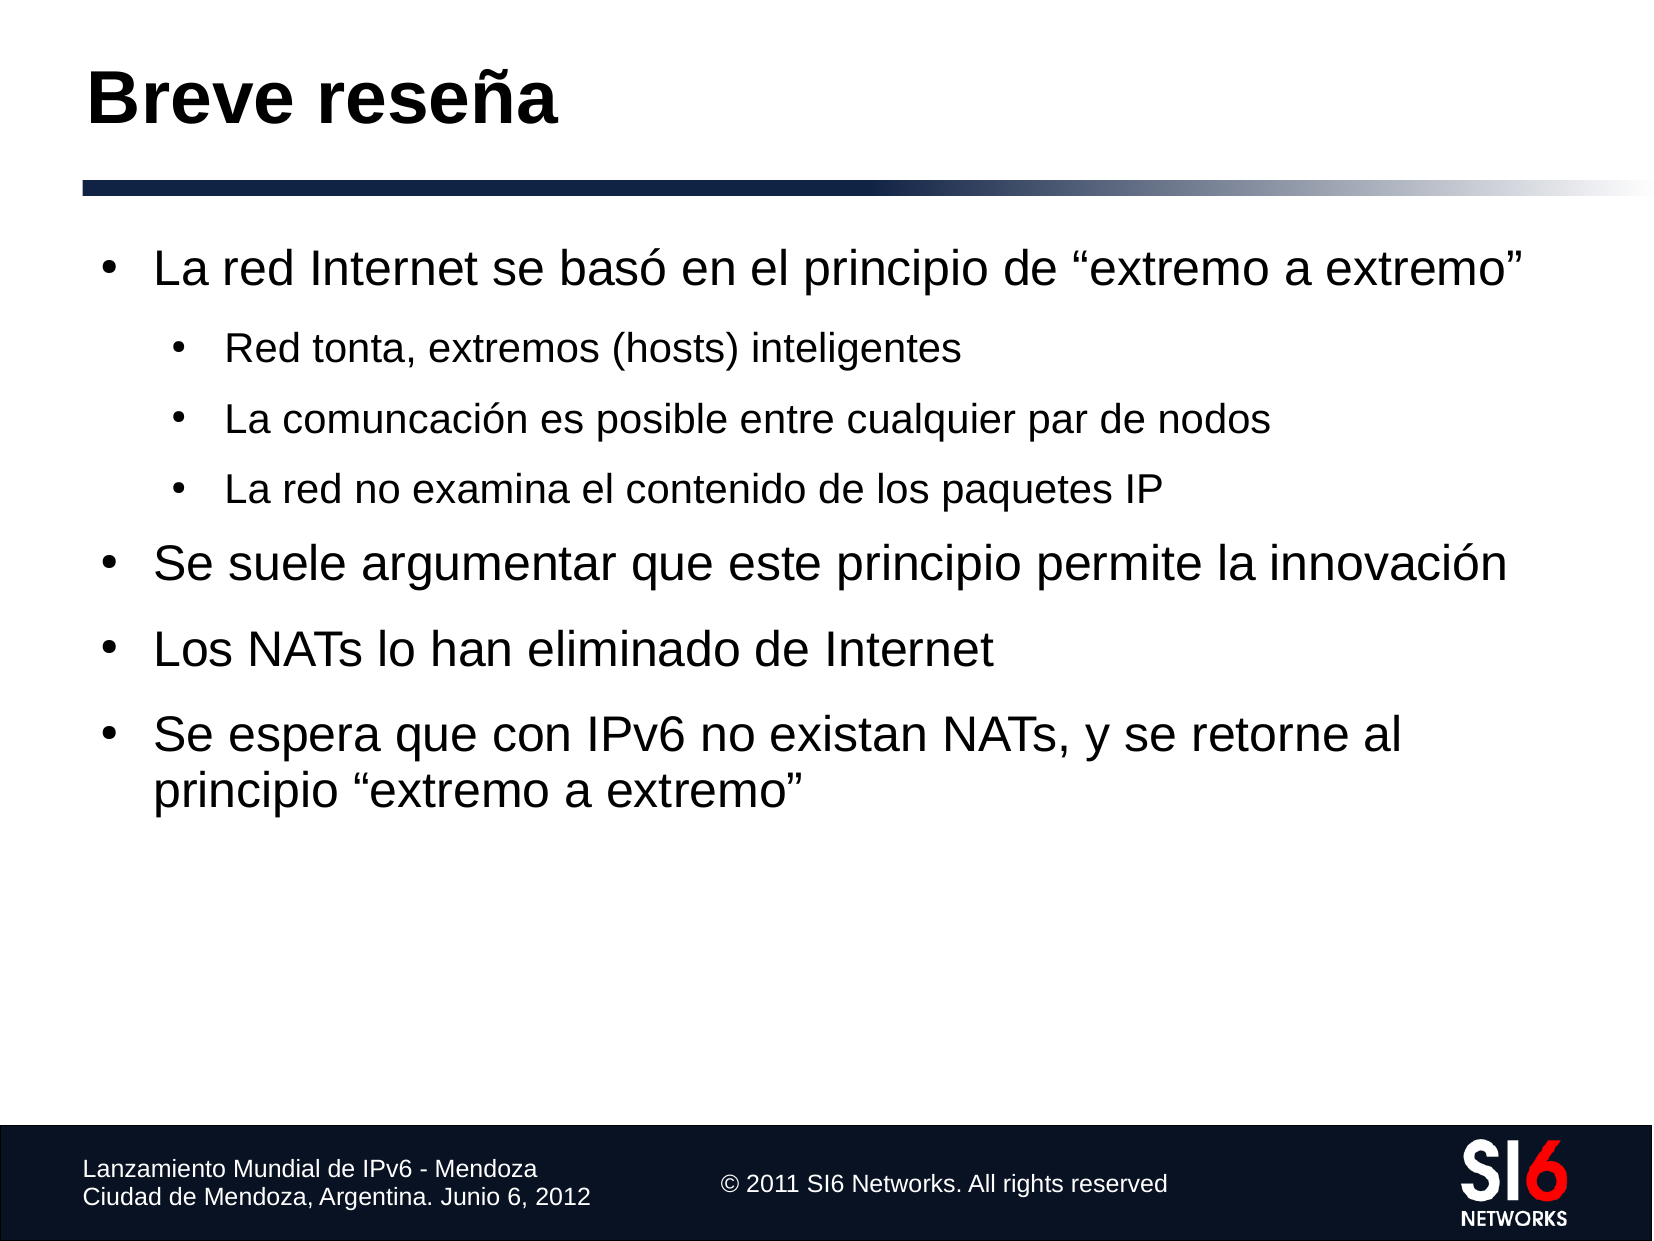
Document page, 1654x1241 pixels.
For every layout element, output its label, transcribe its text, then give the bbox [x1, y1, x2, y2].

list La red Internet se basó en el principio de “extremo a extremo” Red tonta, extremos (hosts) inteligentes La comuncación es posible entre cualquier par de nodos La red no examina el contenido de los paquetes IP Se suele argumentar que este principio permite la innovación Los NATs lo han eliminado de Internet Se espera que con IPv6 no existan NATs, y se retorne al principio “extremo a extremo” [82, 240, 1571, 1109]
title Breve reseña [86, 30, 1576, 166]
picture [1461, 1139, 1567, 1226]
